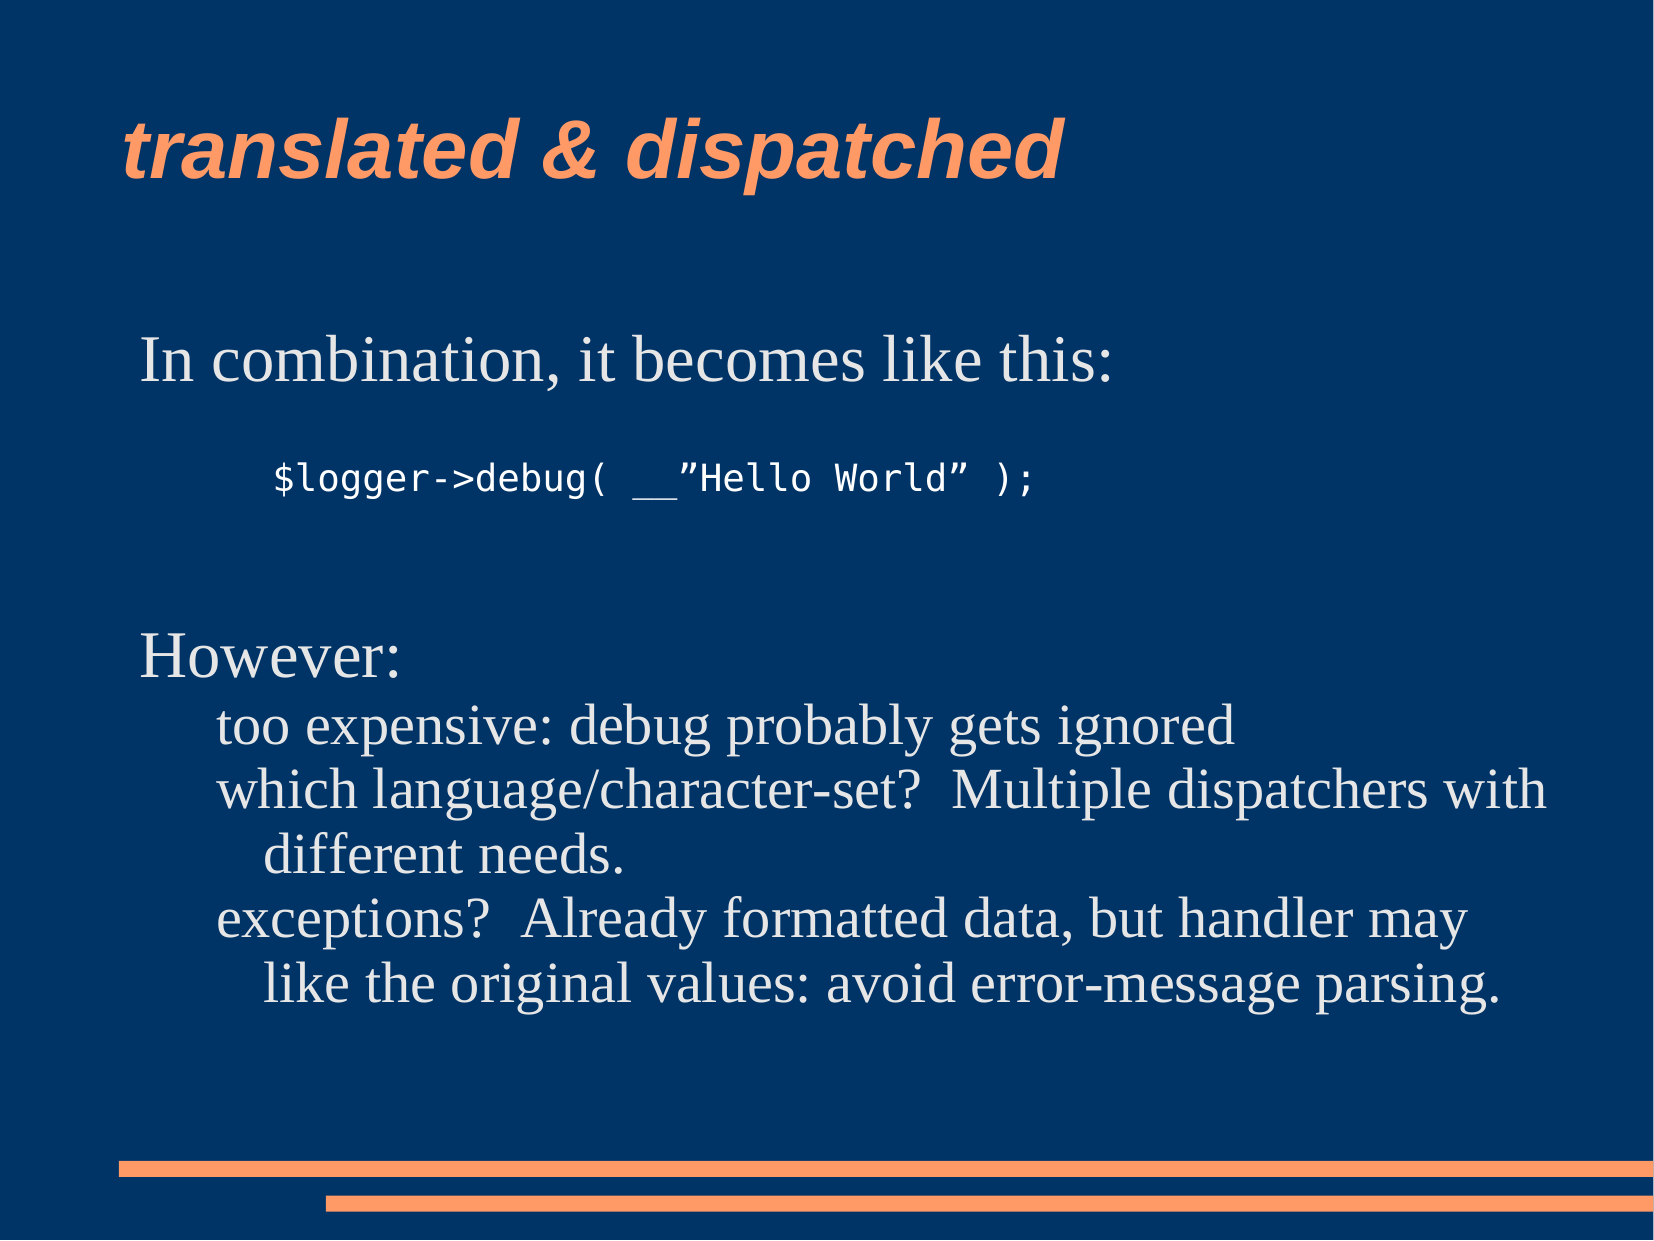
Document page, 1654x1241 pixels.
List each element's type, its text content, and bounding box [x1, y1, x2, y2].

title translated & dispatched [121, 46, 1534, 254]
list In combination, it becomes like this: However: too expensive: debug probably gets ignored which language/character-set? Multiple dispatchers with different needs. exceptions? Already formatted data, but handler may like the original values: avoid error-message parsing. [121, 322, 1561, 1133]
text_box $logger->debug( __”Hello World” ); [257, 449, 1053, 508]
